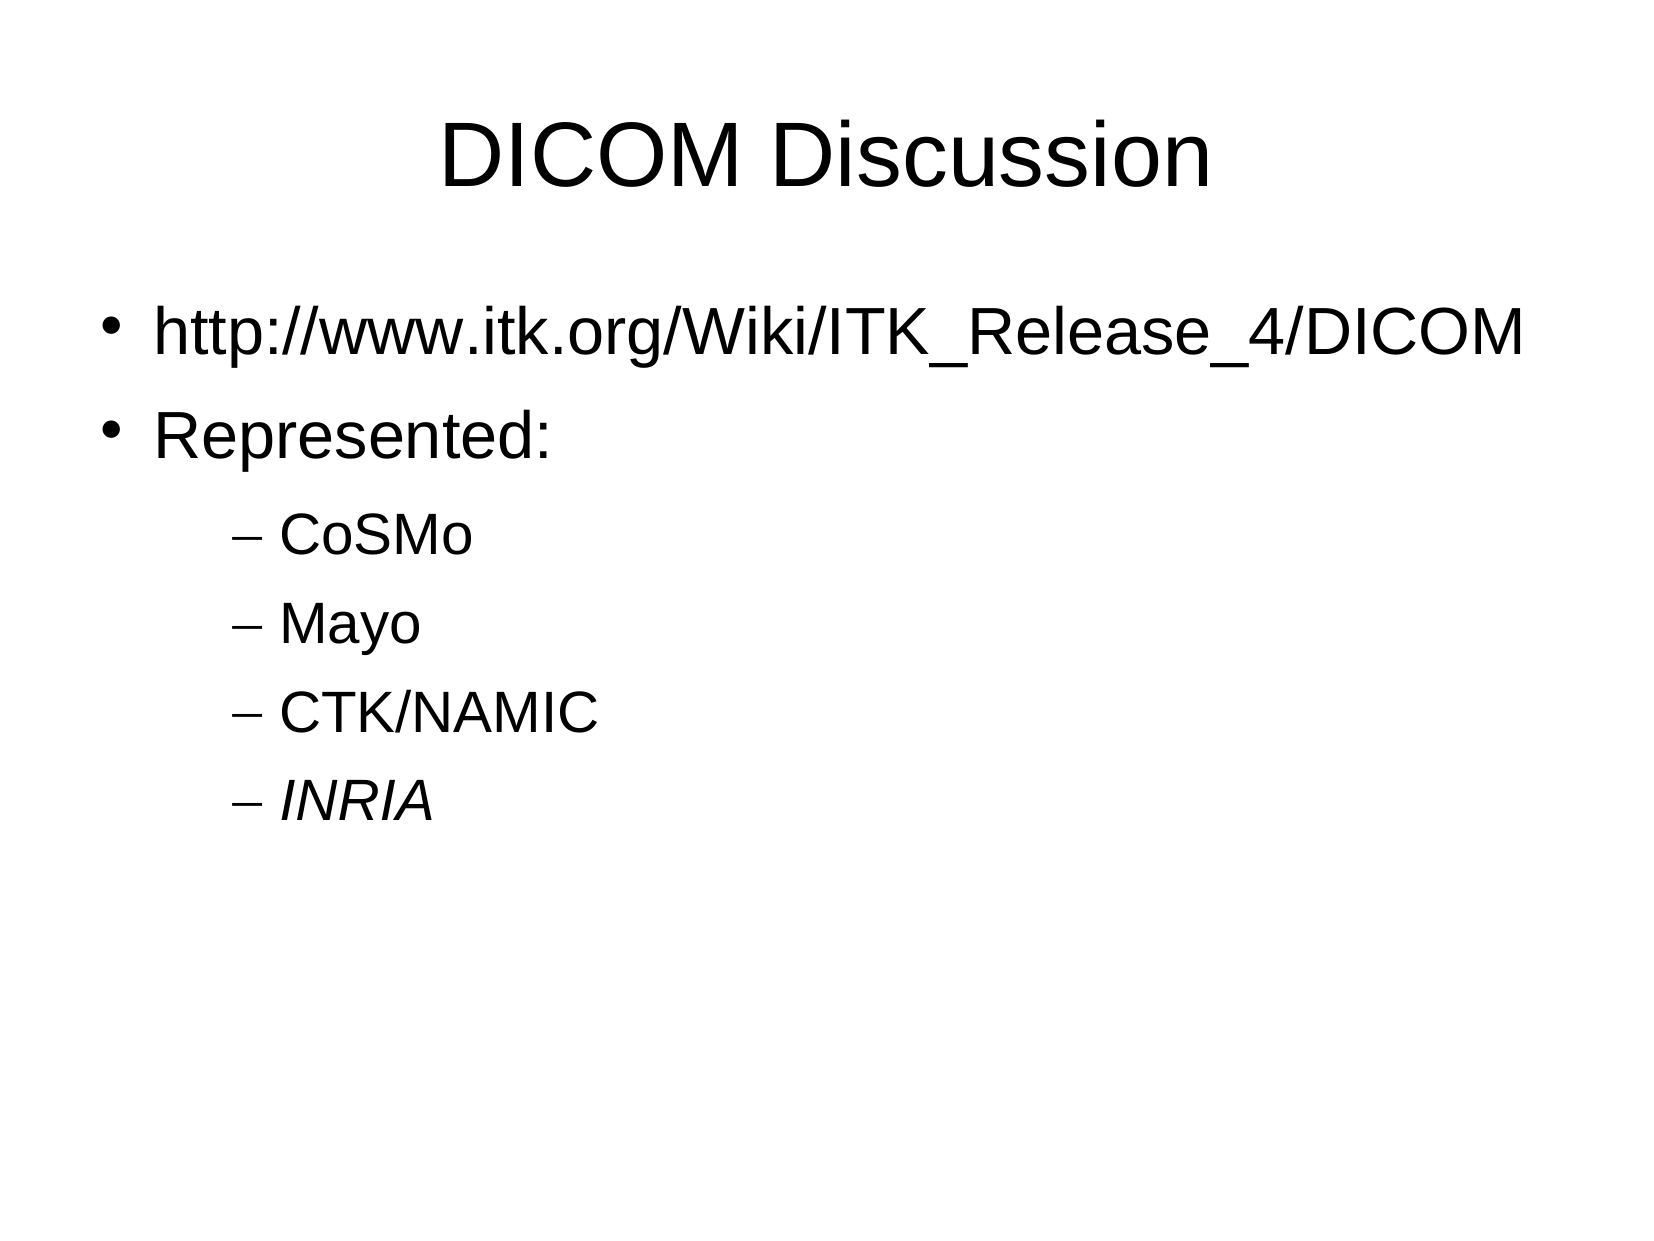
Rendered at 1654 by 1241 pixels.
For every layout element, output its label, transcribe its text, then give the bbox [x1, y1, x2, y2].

title DICOM Discussion [82, 49, 1571, 257]
list http://www.itk.org/Wiki/ITK_Release_4/DICOM Represented: CoSMo Mayo CTK/NAMIC INRIA [82, 290, 1571, 1109]
